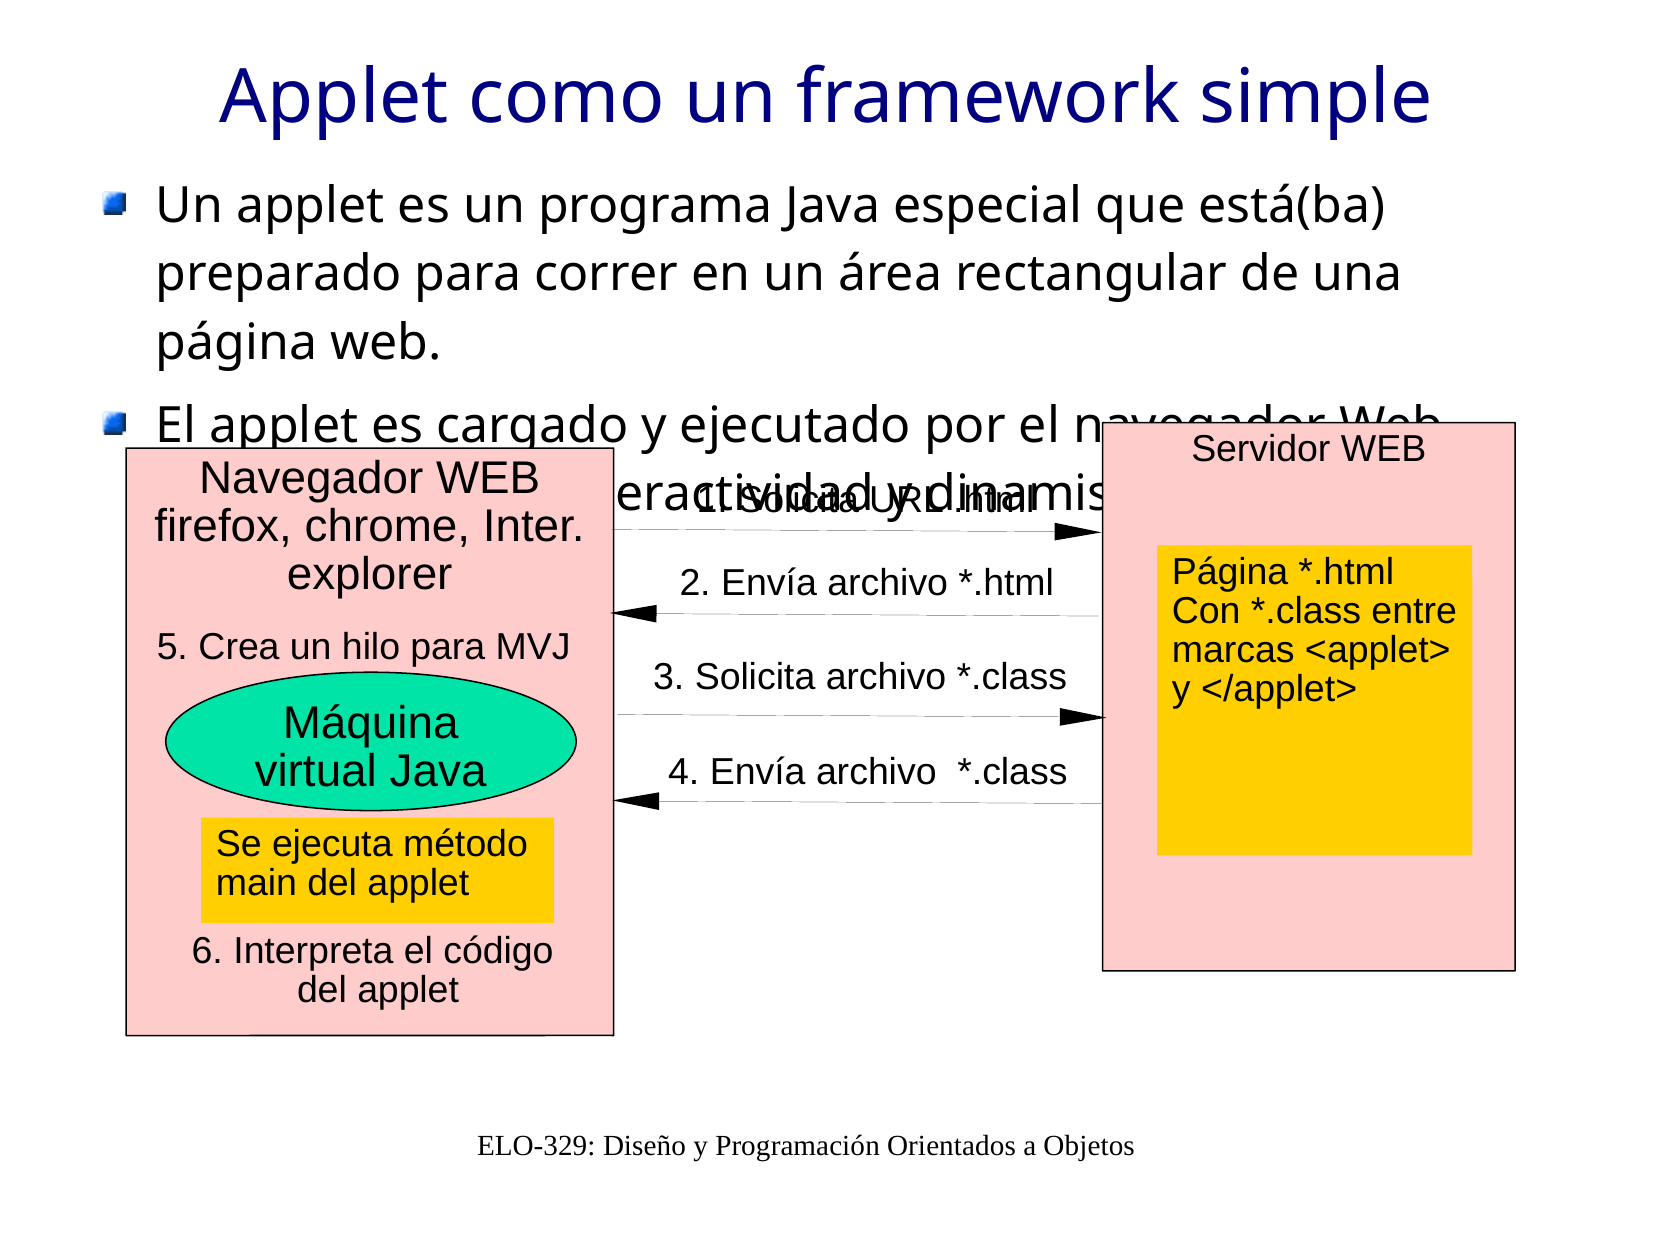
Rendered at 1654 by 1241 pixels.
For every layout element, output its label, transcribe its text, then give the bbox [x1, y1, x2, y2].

text_box 6. Interpreta el código del applet [176, 924, 569, 1019]
text_box 1. Solicita URL .html [681, 473, 1050, 529]
text_box Servidor WEB [1102, 422, 1516, 971]
text_box Se ejecuta método main del applet [201, 817, 554, 912]
text_box [201, 912, 554, 923]
text_box 4. Envía archivo *.class [653, 745, 1083, 801]
text_box 3. Solicita archivo *.class [638, 650, 1083, 706]
text_box Máquina virtual Java [226, 692, 516, 790]
text_box [1157, 717, 1473, 856]
text_box 5. Crea un hilo para MVJ [141, 620, 586, 676]
text_box Página *.html Con *.class entre marcas <applet> y </applet> [1157, 545, 1473, 717]
list Un applet es un programa Java especial que está(ba) preparado para correr en un área rectangular de una página web. El applet es cargado y ejecutado por el navegador Web. Permite agregar interactividad y dinamismo a una página Web. [81, 169, 1571, 538]
text_box 2. Envía archivo *.html [664, 556, 1070, 612]
text_box Navegador WEB firefox, chrome, Inter. explorer [126, 448, 614, 1036]
title Applet como un framework simple [82, 43, 1571, 145]
